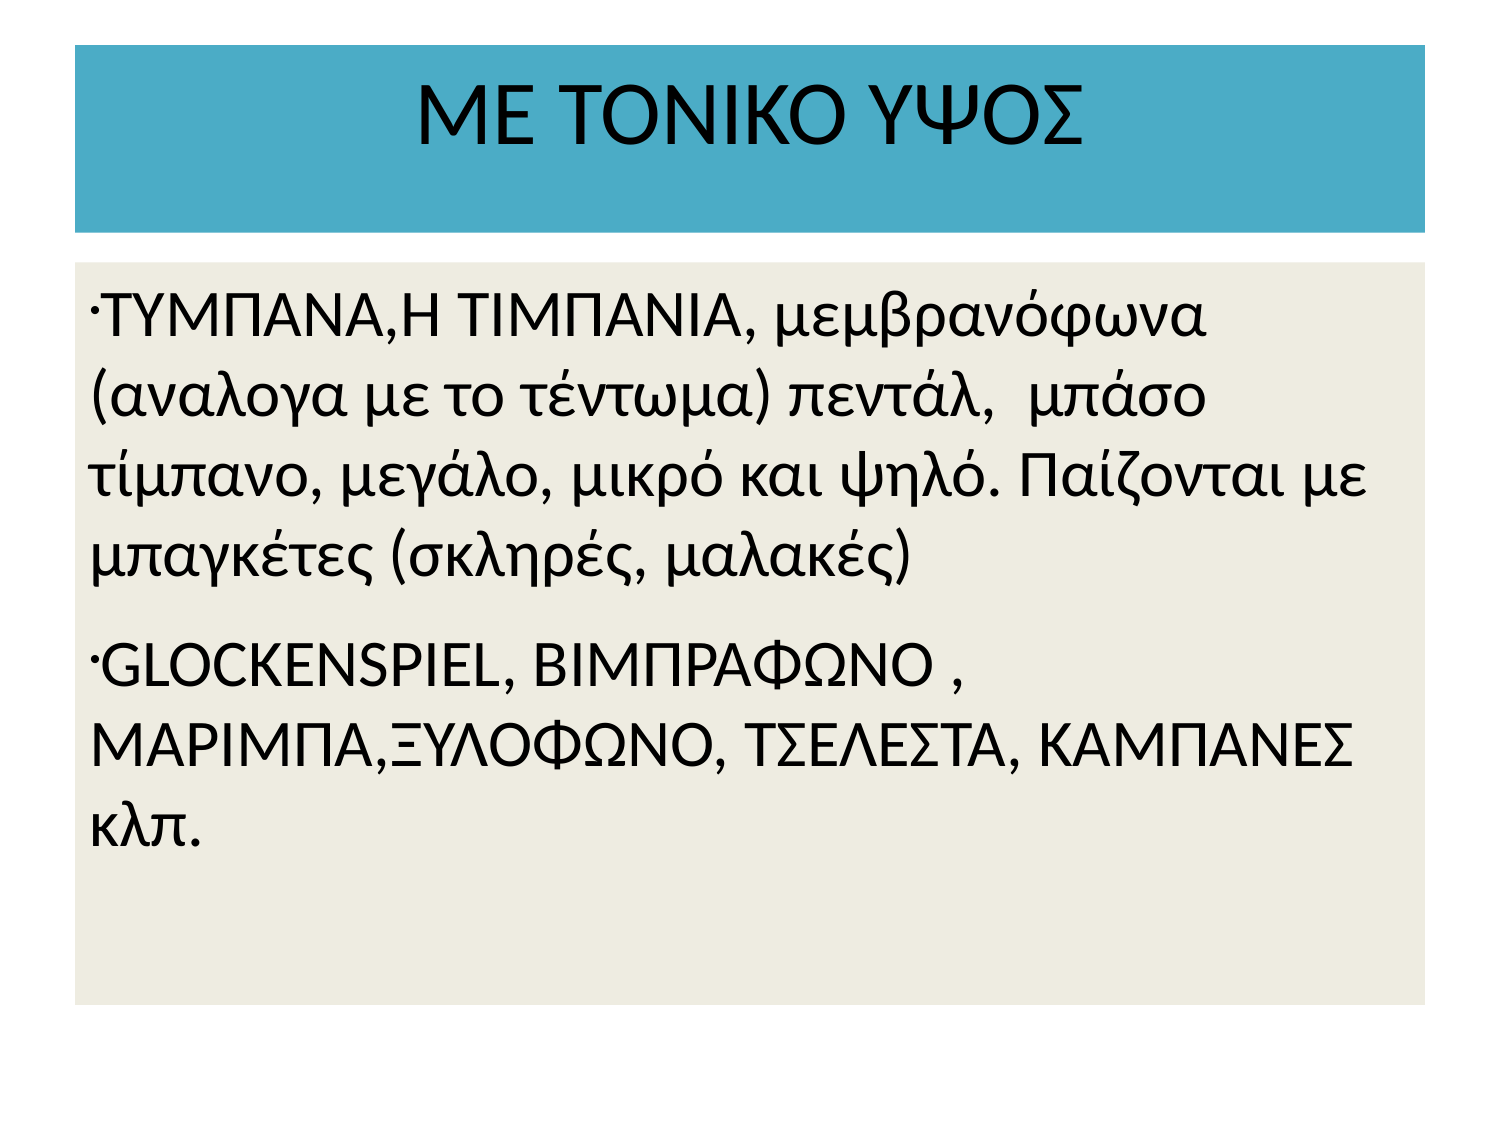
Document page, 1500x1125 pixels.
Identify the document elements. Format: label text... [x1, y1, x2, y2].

title ΜΕ ΤΟΝΙΚΟ ΥΨΟΣ [75, 45, 1425, 233]
list ΤΥΜΠΑΝΑ,Ή ΤΙΜΠΑΝΙΑ, μεμβρανόφωνα (αναλογα με το τέντωμα) πεντάλ, μπάσο τίμπανο, μεγάλο, μικρό και ψηλό. Παίζονται με μπαγκέτες (σκληρές, μαλακές) GLOCKENSPIEL, ΒΙΜΠΡΑΦΩΝΟ , ΜΑΡΙΜΠΑ,ΞΥΛΟΦΩΝΟ, ΤΣΕΛΕΣΤΑ, ΚΑΜΠΑΝΕΣ κλπ. [75, 262, 1425, 1005]
